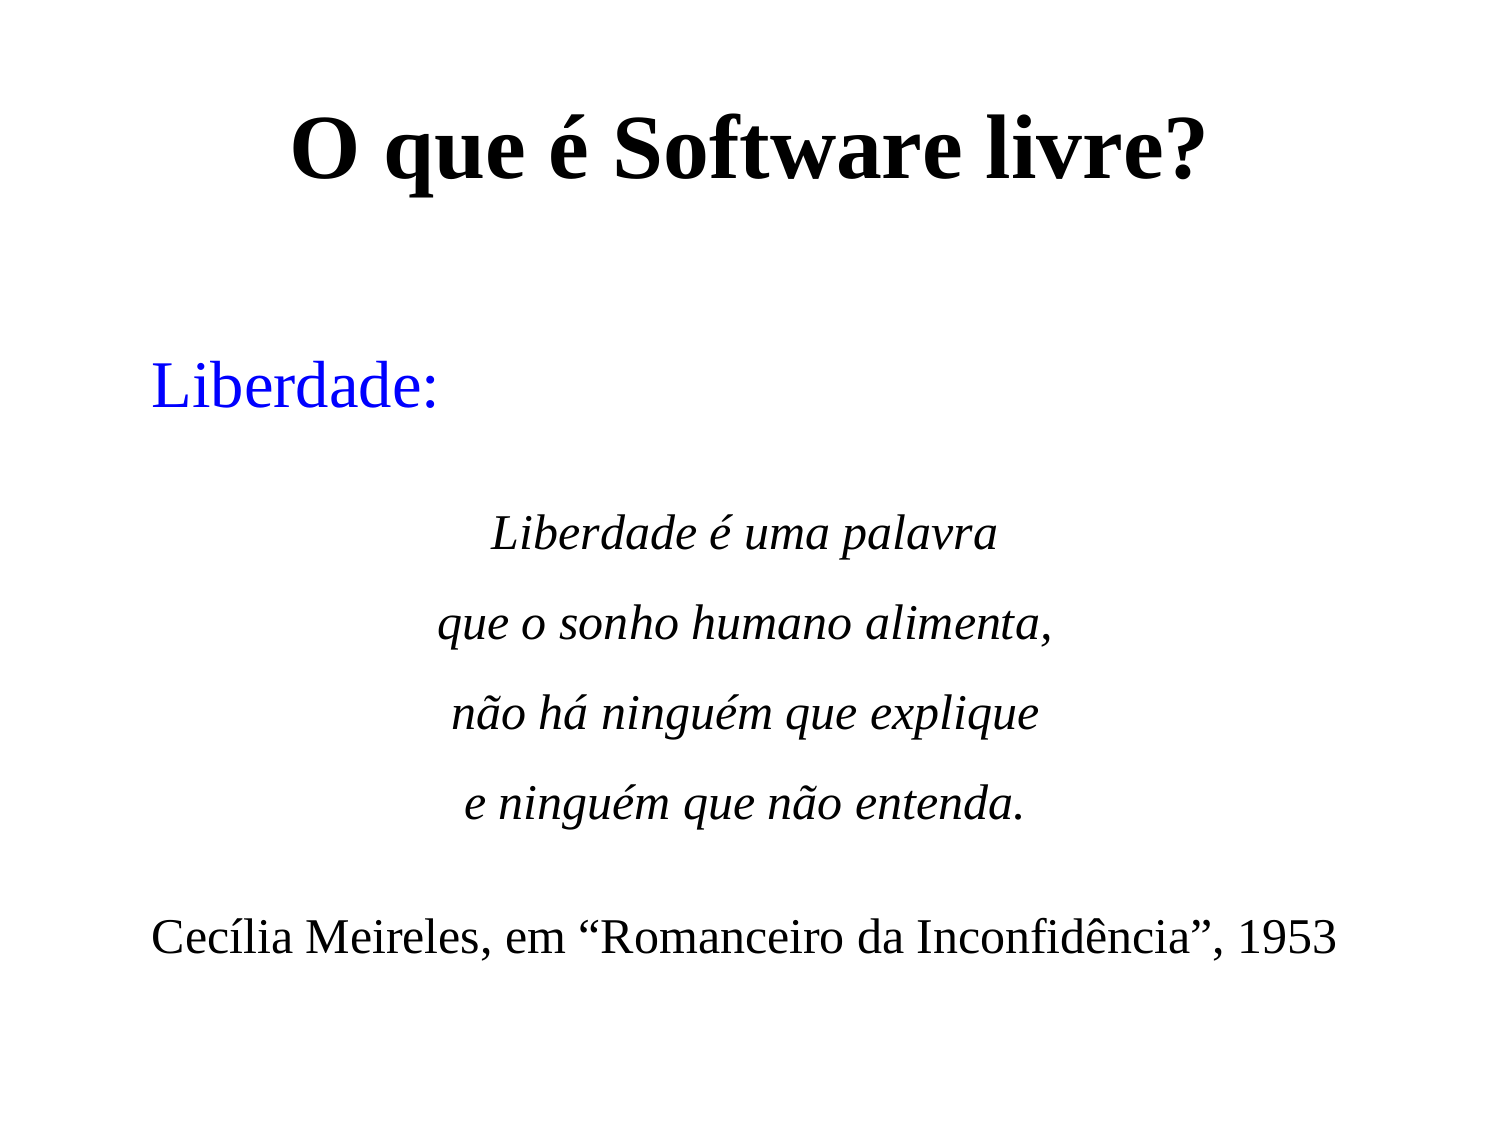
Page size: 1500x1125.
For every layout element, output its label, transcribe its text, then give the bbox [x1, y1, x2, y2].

text_box Liberdade: Liberdade é uma palavra que o sonho humano alimenta, não há ninguém que explique e ninguém que não entenda. Cecília Meireles, em “Romanceiro da Inconfidência”, 1953 [151, 343, 1338, 980]
title O que é Software livre? [0, 78, 1500, 218]
